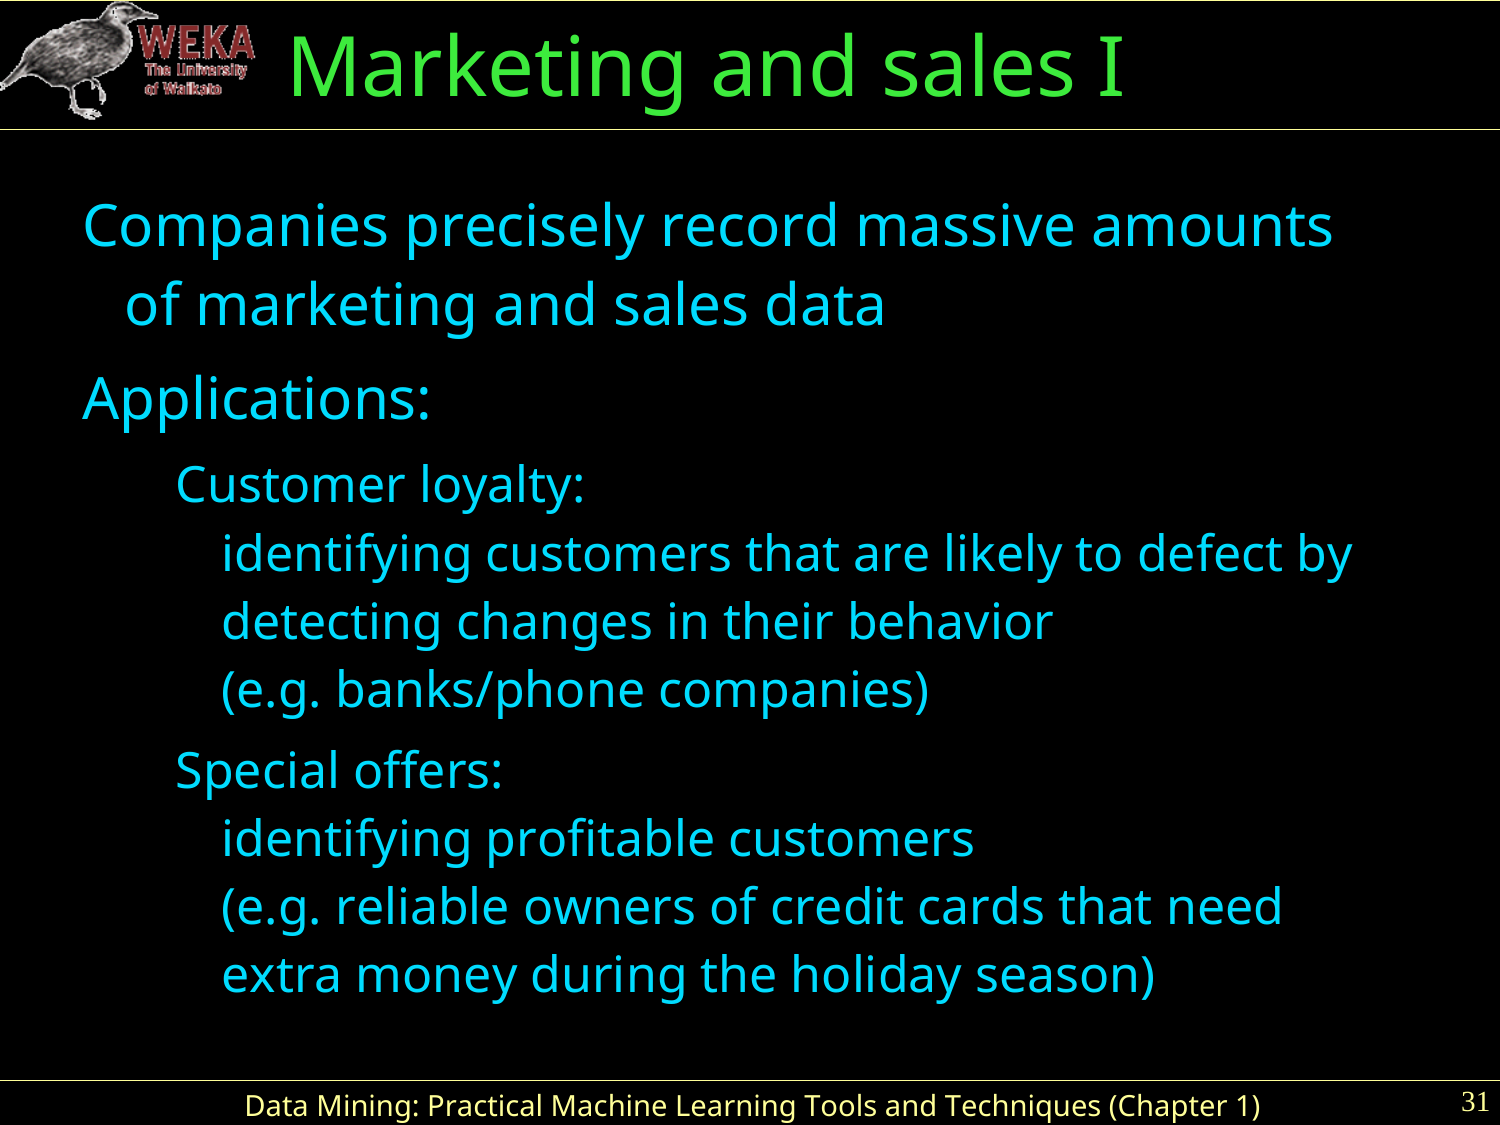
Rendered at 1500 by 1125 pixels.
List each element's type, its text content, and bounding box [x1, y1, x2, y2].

list Companies precisely record massive amounts of marketing and sales data Applications: Customer loyalty: identifying customers that are likely to defect by detecting changes in their behavior (e.g. banks/phone companies) Special offers: identifying profitable customers (e.g. reliable owners of credit cards that need extra money during the holiday season) [67, 177, 1418, 1108]
picture [0, 1, 266, 129]
title Marketing and sales I [295, 0, 1486, 166]
